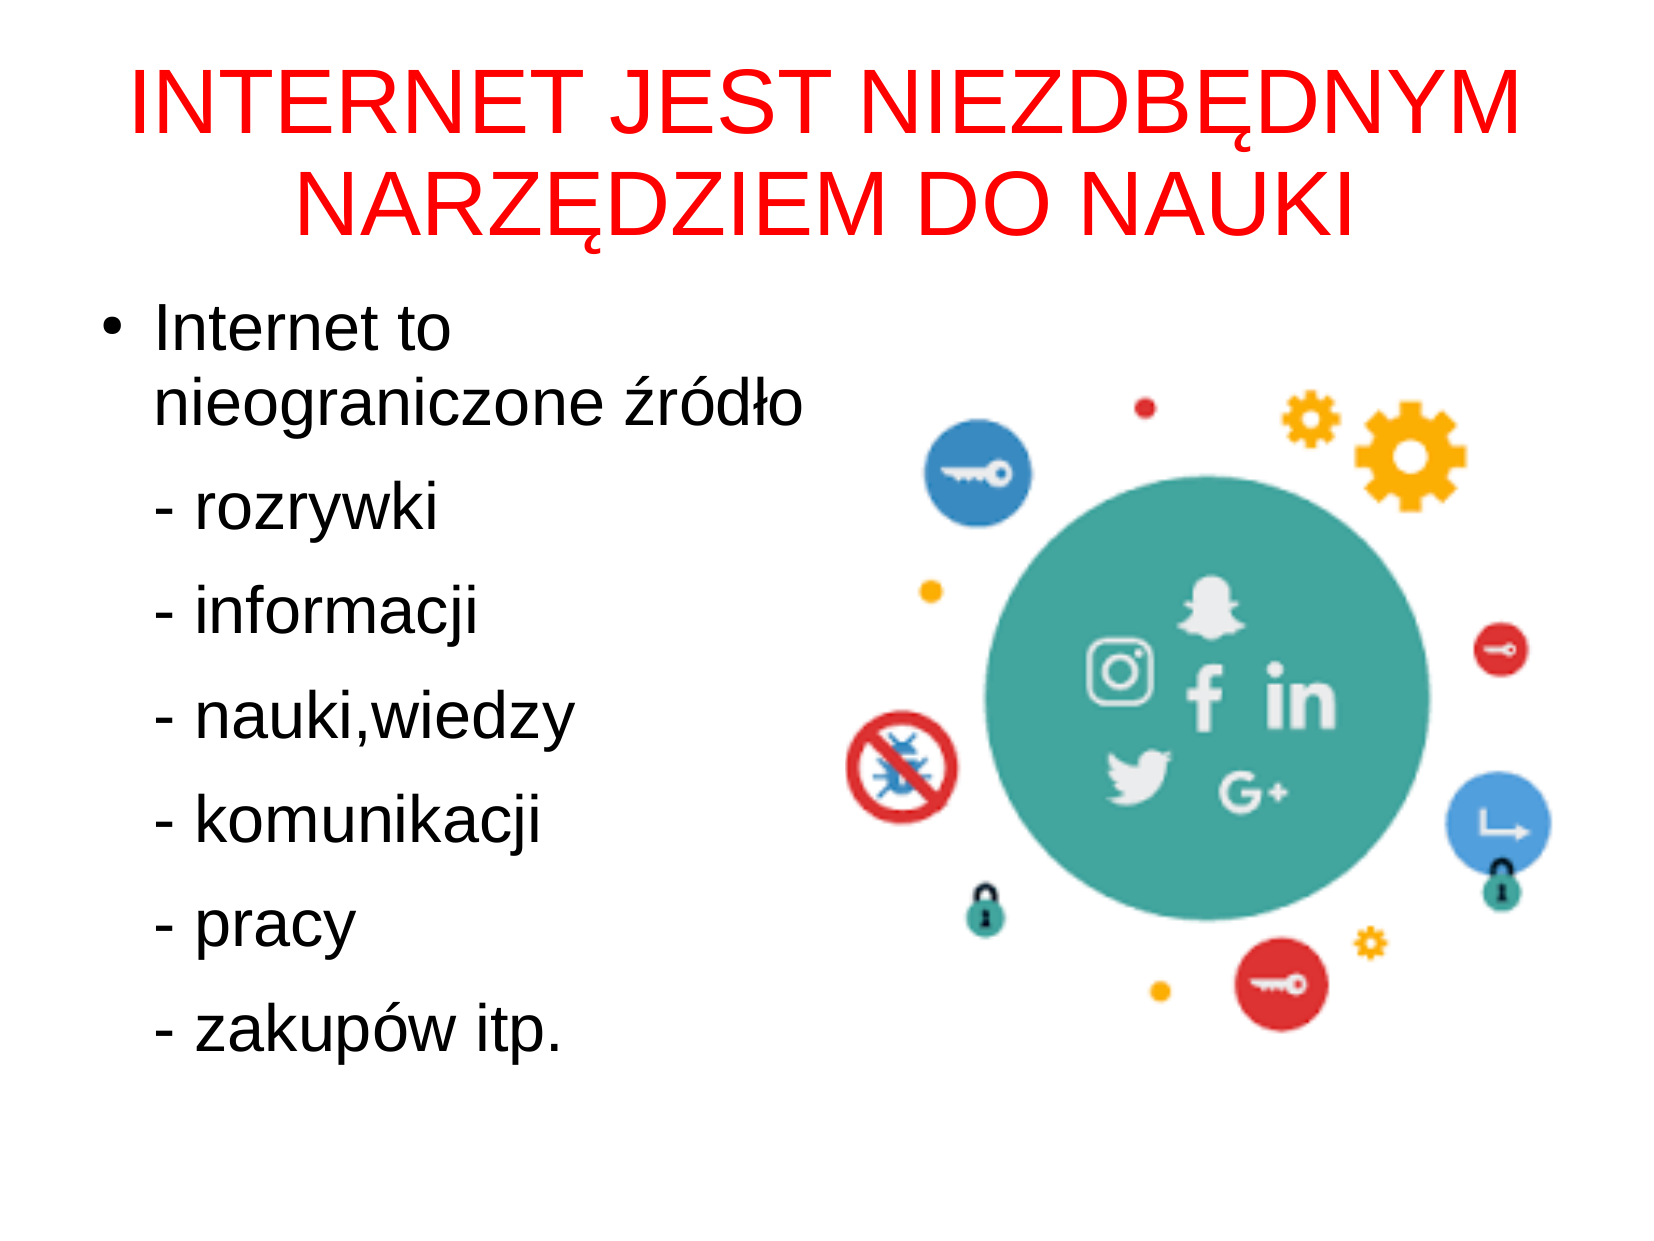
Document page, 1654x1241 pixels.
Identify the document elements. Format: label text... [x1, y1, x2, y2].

list Internet to nieograniczone źródło - rozrywki - informacji - nauki,wiedzy - komunikacji - pracy - zakupów itp. [82, 290, 809, 1109]
picture [845, 336, 1572, 1063]
title INTERNET JEST NIEZDBĘDNYM NARZĘDZIEM DO NAUKI [82, 49, 1571, 257]
